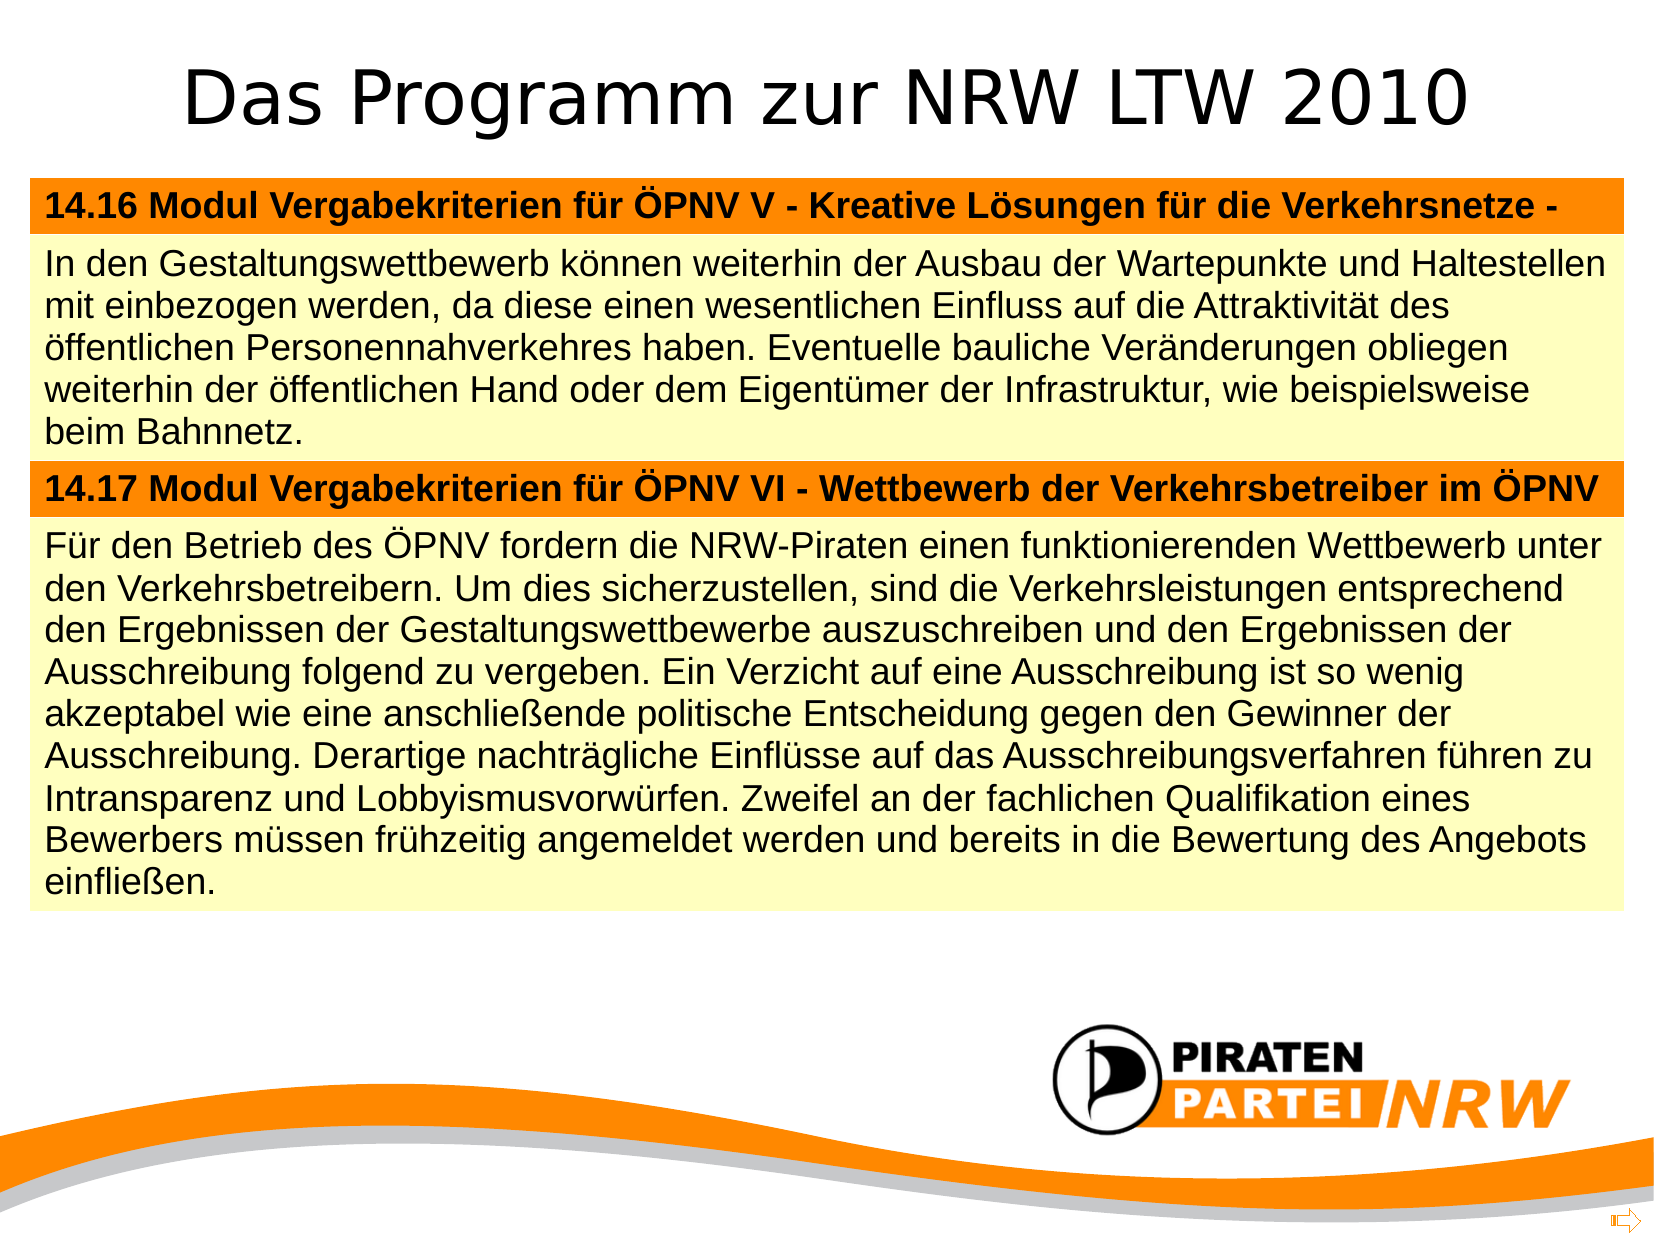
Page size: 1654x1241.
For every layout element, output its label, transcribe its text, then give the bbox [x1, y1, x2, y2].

table_cell In den Gestaltungswettbewerb können weiterhin der Ausbau der Wartepunkte und Haltestellen mit einbezogen werden, da diese einen wesentlichen Einfluss auf die Attraktivität des öffentlichen Personennahverkehres haben. Eventuelle bauliche Veränderungen obliegen weiterhin der öffentlichen Hand oder dem Eigentümer der Infrastruktur, wie beispielsweise beim Bahnnetz. [30, 235, 1624, 460]
table_header 14.16 Modul Vergabekriterien für ÖPNV V - Kreative Lösungen für die Verkehrsnetze - [30, 178, 1624, 234]
table_cell Für den Betrieb des ÖPNV fordern die NRW-Piraten einen funktionierenden Wettbewerb unter den Verkehrsbetreibern. Um dies sicherzustellen, sind die Verkehrsleistungen entsprechend den Ergebnissen der Gestaltungswettbewerbe auszuschreiben und den Ergebnissen der Ausschreibung folgend zu vergeben. Ein Verzicht auf eine Ausschreibung ist so wenig akzeptabel wie eine anschließende politische Entscheidung gegen den Gewinner der Ausschreibung. Derartige nachträgliche Einflüsse auf das Ausschreibungsverfahren führen zu Intransparenz und Lobbyismusvorwürfen. Zweifel an der fachlichen Qualifikation eines Bewerbers müssen frühzeitig angemeldet werden und bereits in die Bewertung des Angebots einfließen. [30, 518, 1624, 911]
table_cell 14.17 Modul Vergabekriterien für ÖPNV VI - Wettbewerb der Verkehrsbetreiber im ÖPNV [30, 461, 1624, 517]
title Das Programm zur NRW LTW 2010 [82, 54, 1571, 143]
picture [1045, 1021, 1579, 1140]
